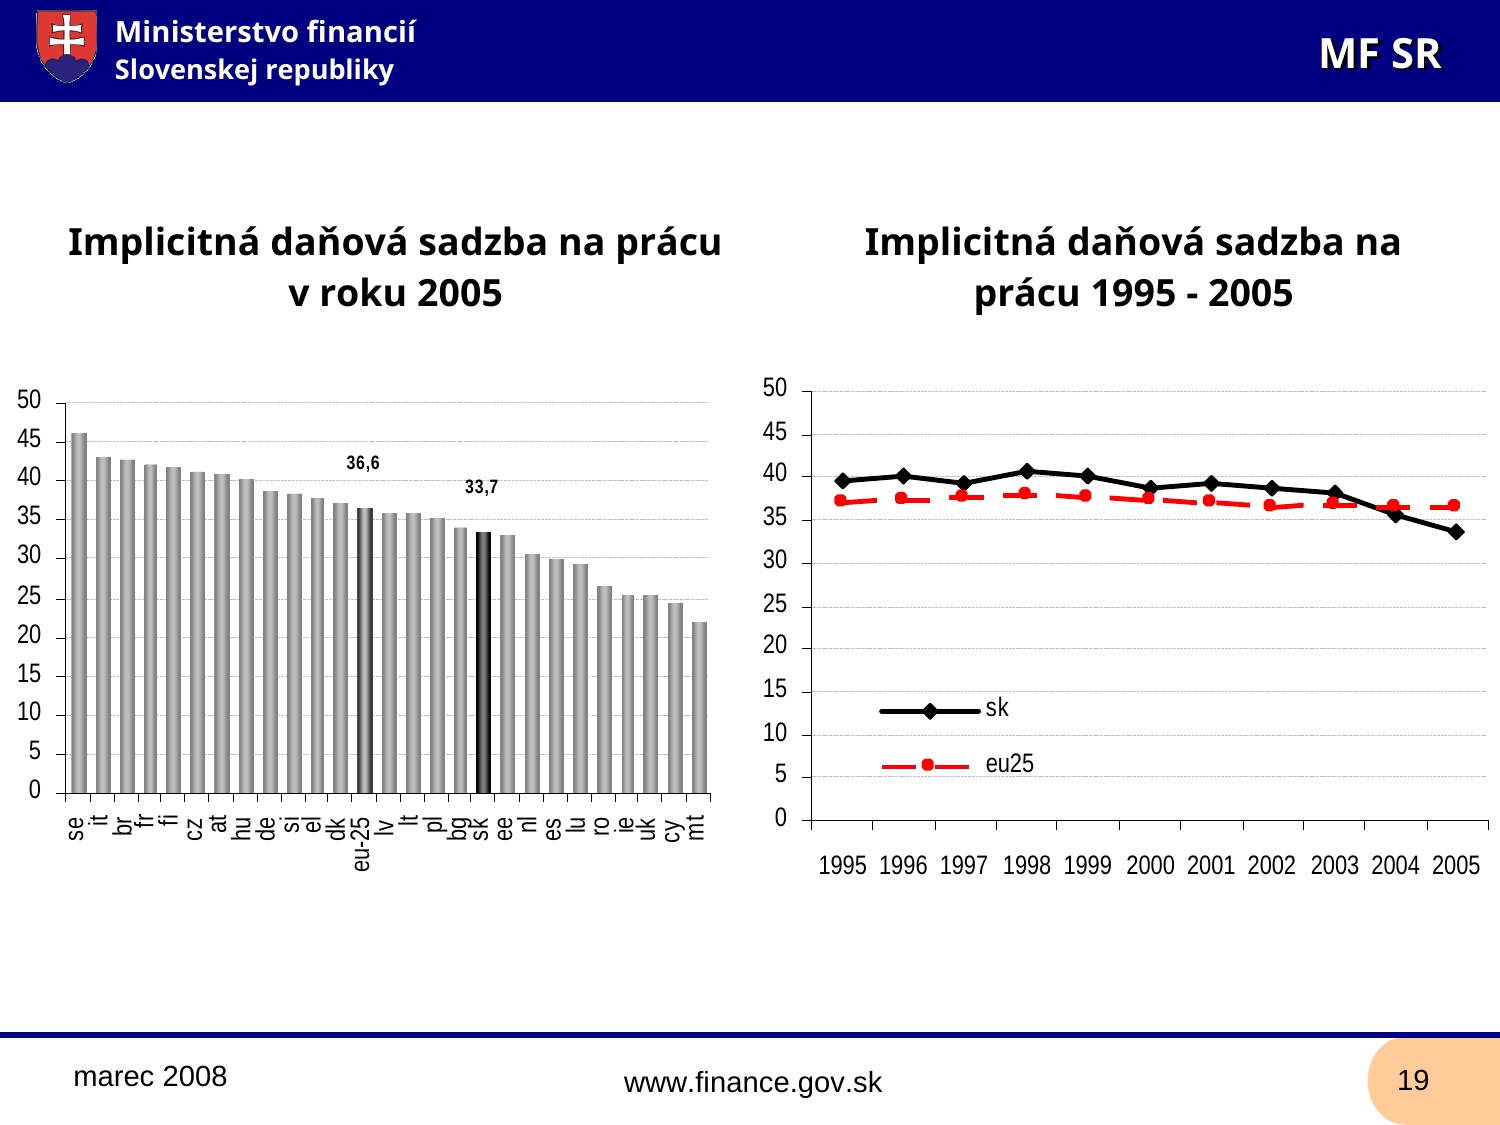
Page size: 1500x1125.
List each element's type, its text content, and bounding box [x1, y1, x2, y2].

picture [0, 361, 720, 890]
text_box Implicitná daňová sadzba na prácu 1995 - 2005 [832, 207, 1436, 326]
picture [745, 350, 1500, 913]
text_box Implicitná daňová sadzba na prácu v roku 2005 [53, 207, 739, 326]
